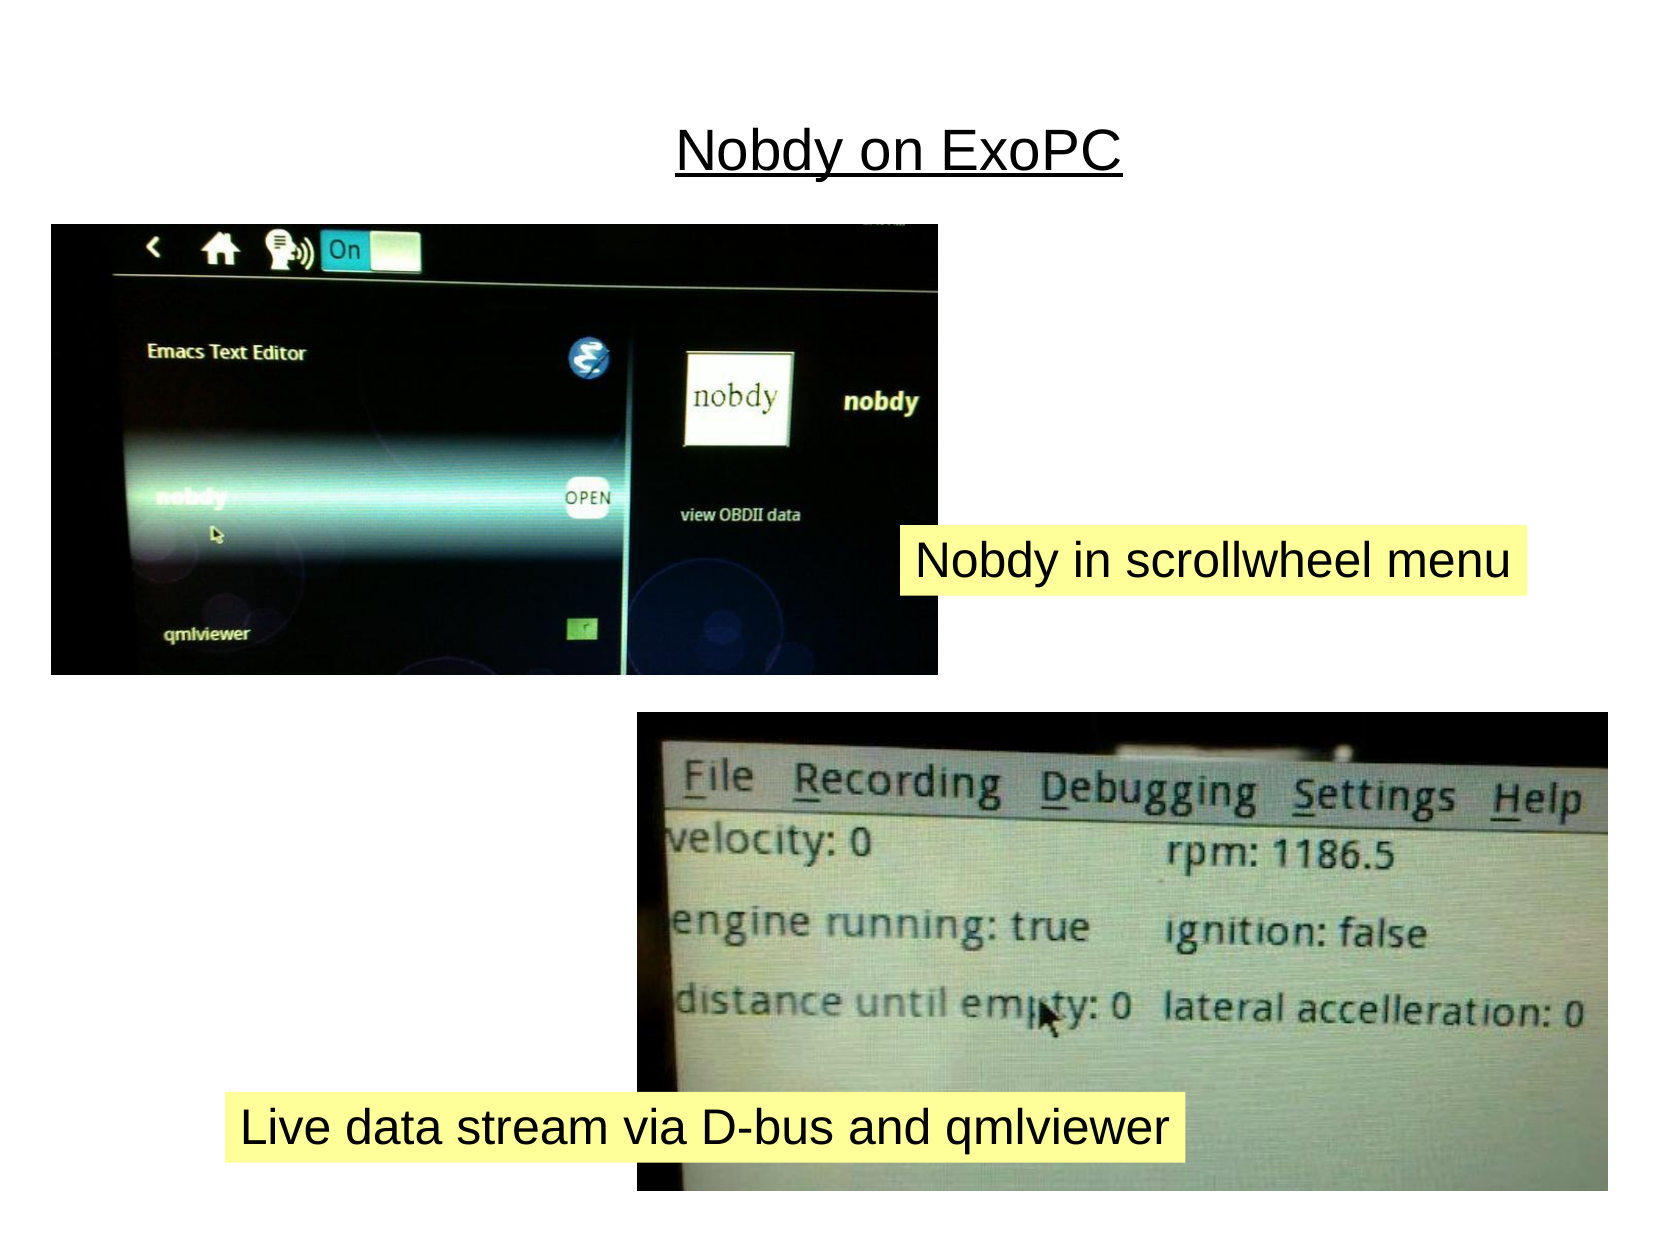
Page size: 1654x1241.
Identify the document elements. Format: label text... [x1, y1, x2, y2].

text_box Nobdy in scrollwheel menu [900, 525, 1528, 596]
text_box Live data stream via D-bus and qmlviewer [225, 1091, 1186, 1163]
picture [51, 224, 938, 676]
picture [637, 712, 1608, 1191]
title Nobdy on ExoPC [637, 37, 1161, 263]
